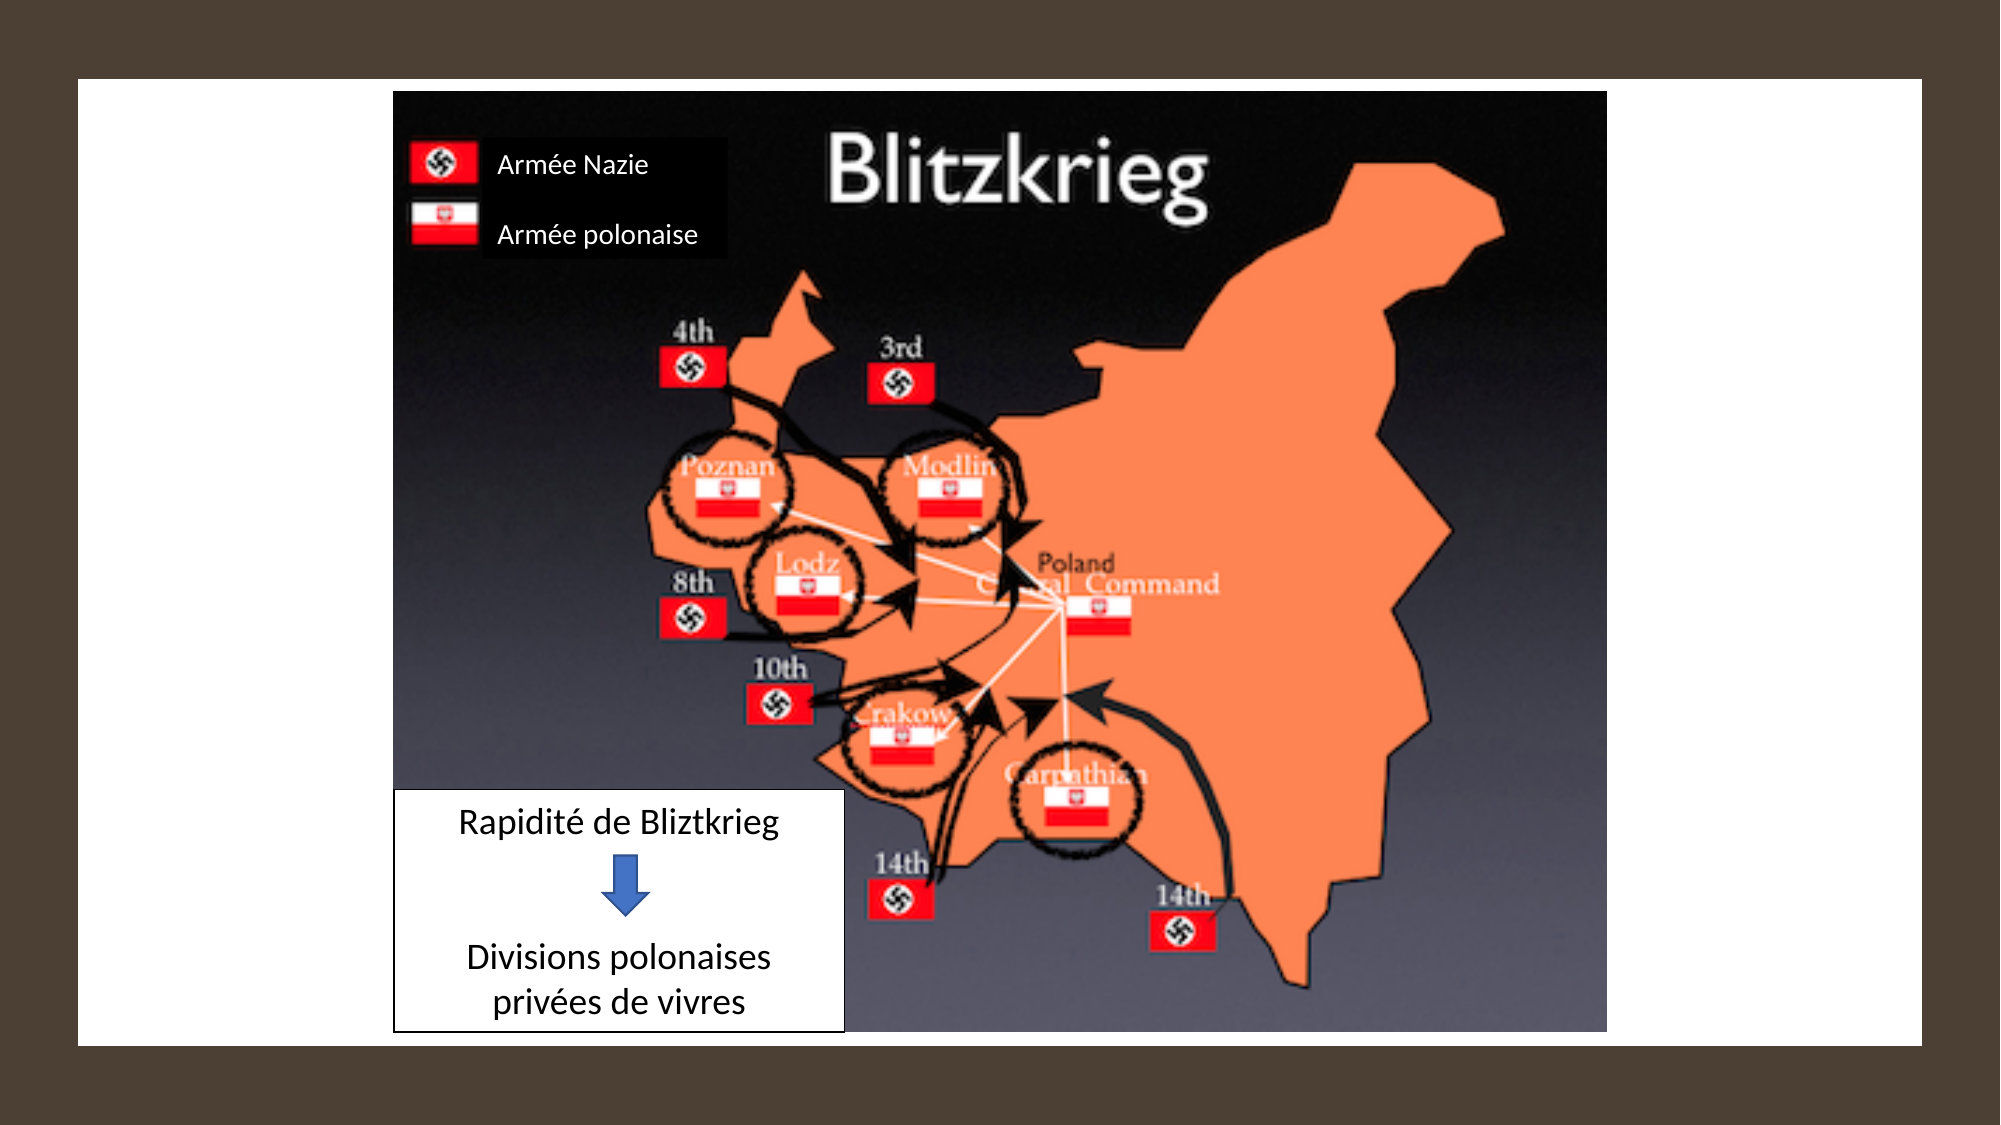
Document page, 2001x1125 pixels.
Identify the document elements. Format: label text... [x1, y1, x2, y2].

text_box [0, 0, 2000, 1125]
text_box Rapidité de Bliztkrieg Divisions polonaises privées de vivres [394, 789, 845, 1032]
picture [393, 91, 1607, 1032]
text_box Armée Nazie Armée polonaise [482, 137, 728, 259]
